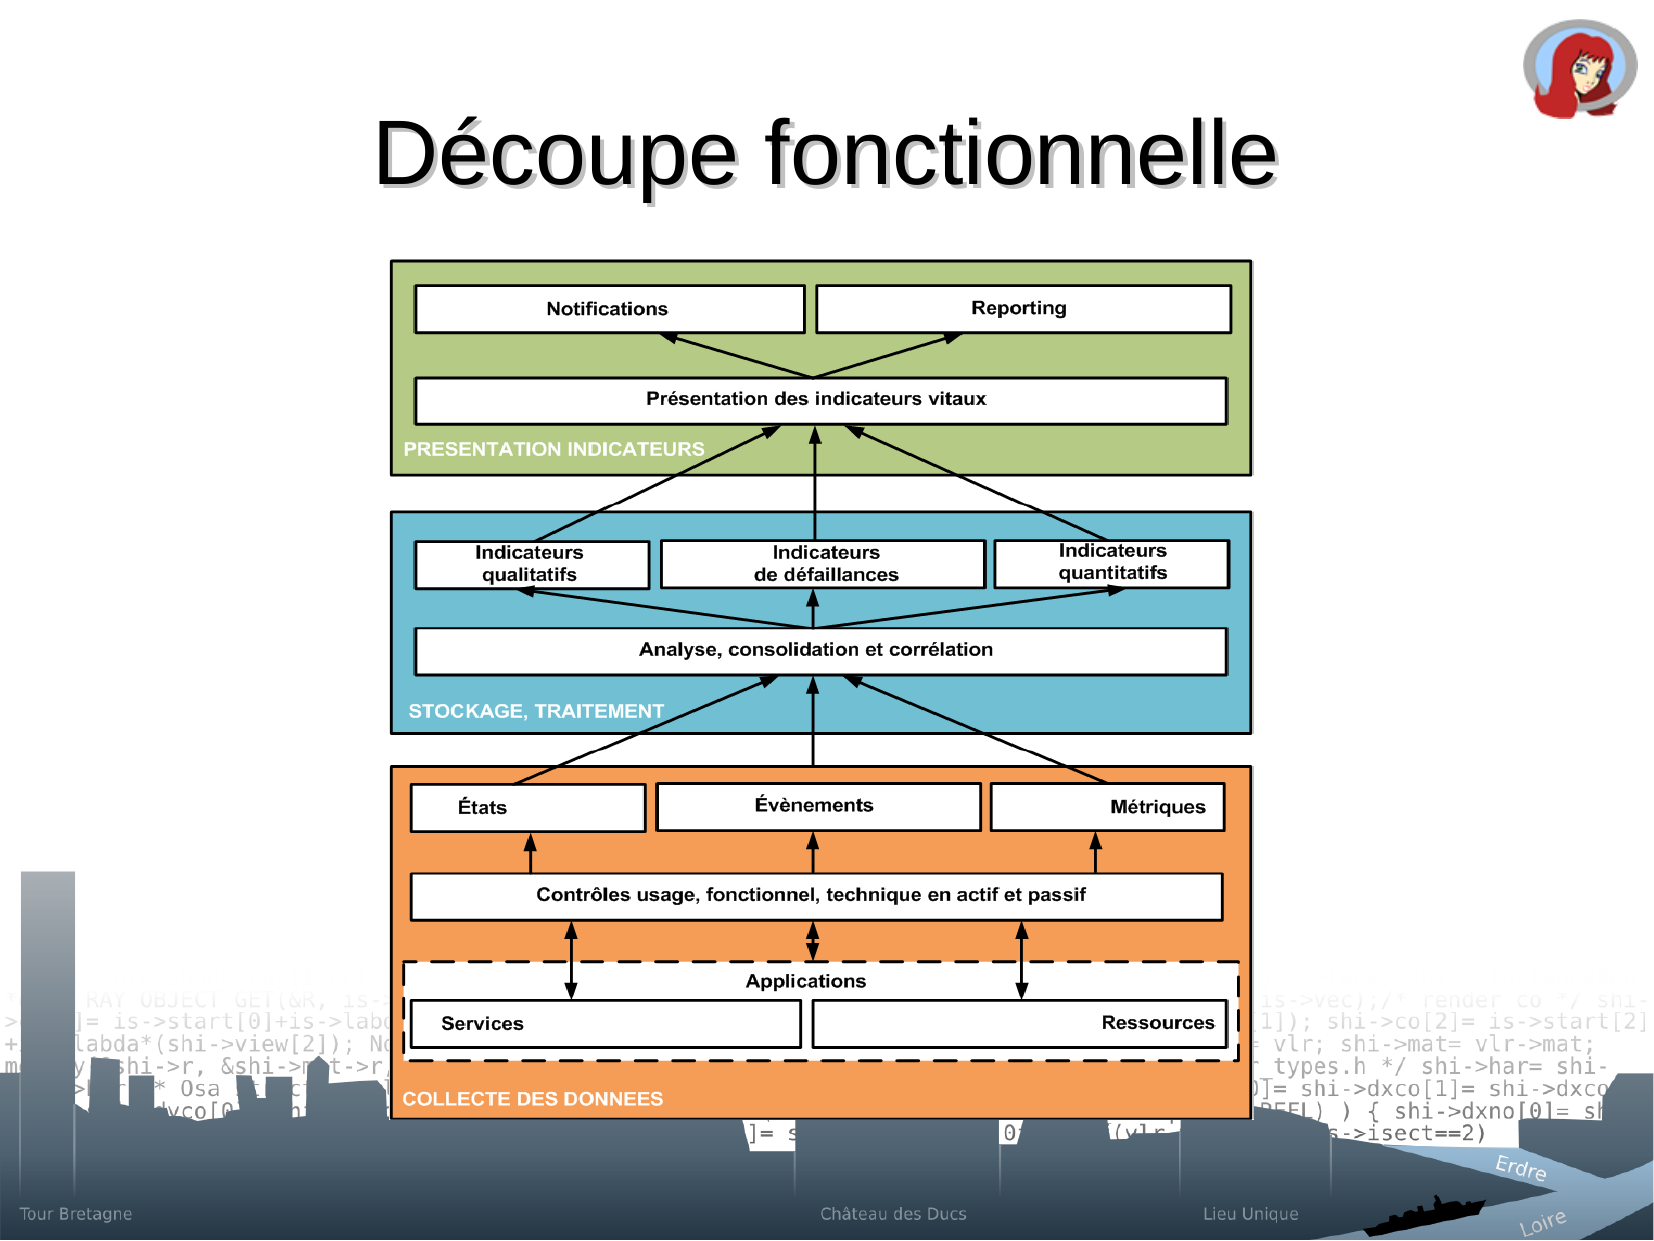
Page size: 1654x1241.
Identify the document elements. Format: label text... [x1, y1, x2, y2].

title Découpe fonctionnelle [82, 56, 1571, 250]
picture [1523, 19, 1638, 119]
picture [0, 259, 1654, 1241]
